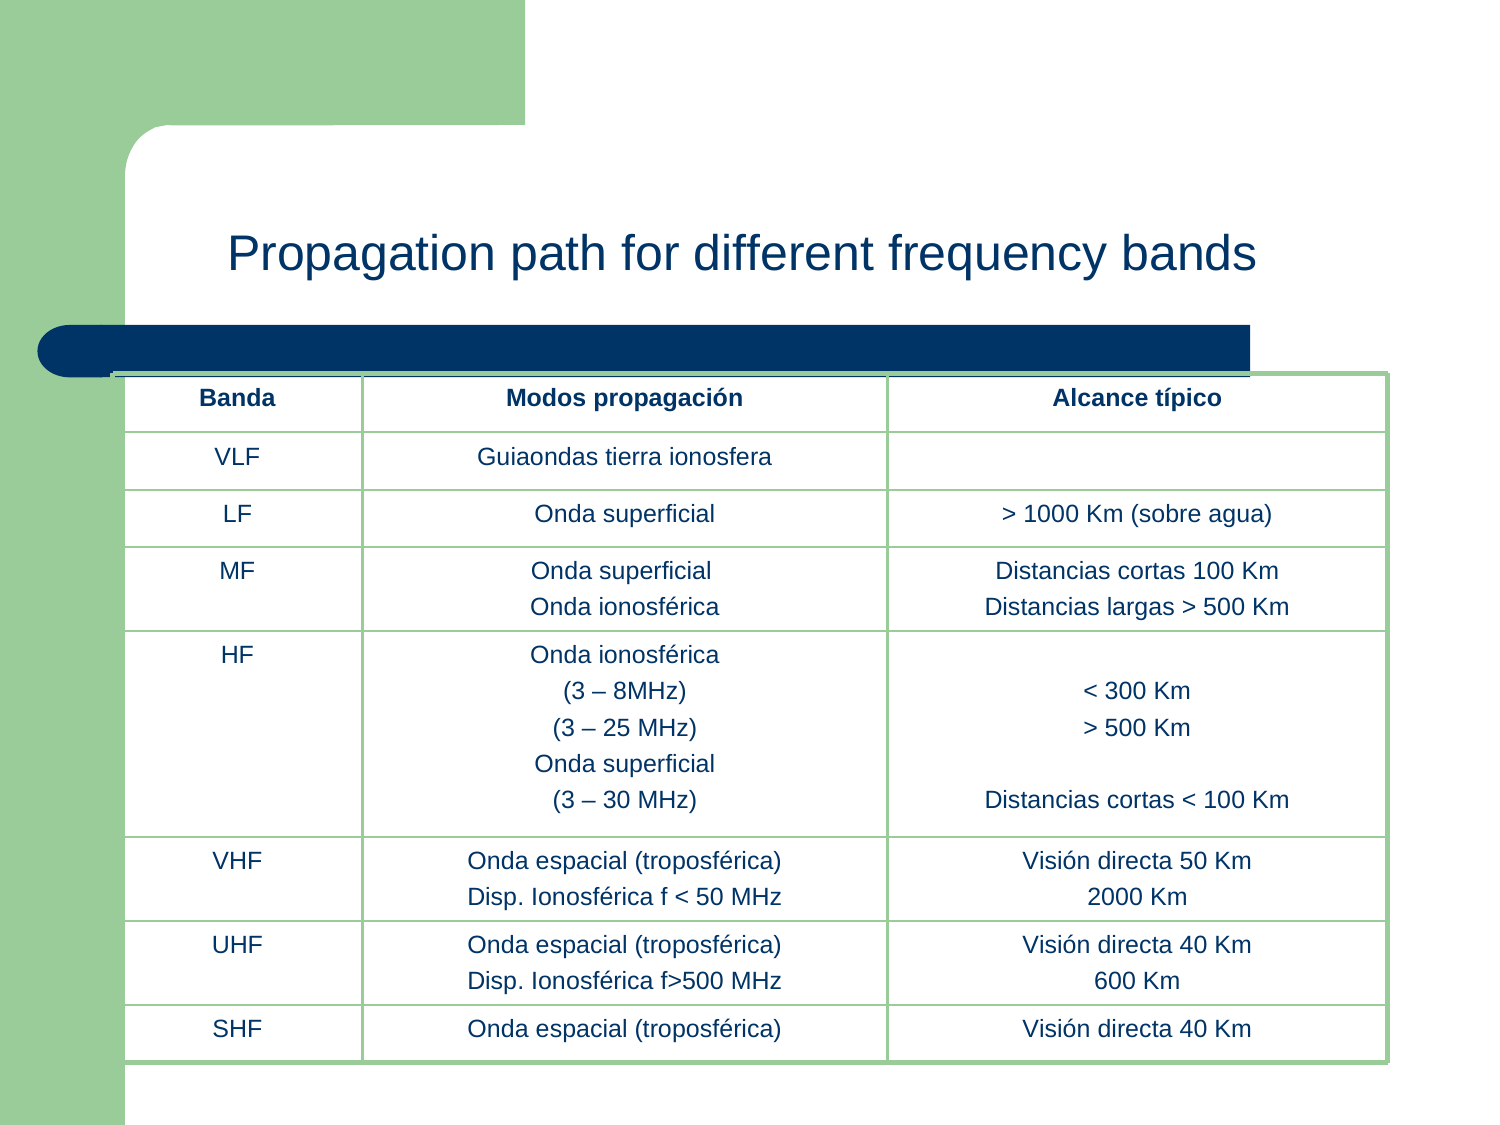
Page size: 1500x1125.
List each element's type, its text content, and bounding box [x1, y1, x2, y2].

text_box HF [115, 632, 361, 836]
text_box LF [115, 491, 361, 546]
text_box Visión directa 40 Km [889, 1006, 1385, 1060]
text_box Visión directa 40 Km 600 Km [889, 922, 1385, 1004]
text_box Visión directa 50 Km 2000 Km [889, 838, 1385, 920]
text_box SHF [115, 1006, 361, 1060]
text_box VLF [115, 433, 361, 489]
text_box Onda ionosférica (3 – 8MHz) (3 – 25 MHz) Onda superficial (3 – 30 MHz) [364, 632, 886, 836]
text_box MF [115, 548, 361, 630]
text_box > 1000 Km (sobre agua) [889, 491, 1385, 546]
text_box Onda superficial Onda ionosférica [364, 548, 886, 630]
text_box Onda superficial [364, 491, 886, 546]
text_box Guiaondas tierra ionosfera [364, 433, 886, 489]
text_box Propagation path for different frequency bands [212, 212, 1276, 288]
text_box Onda espacial (troposférica) [364, 1006, 886, 1060]
text_box Alcance típico [889, 376, 1385, 431]
text_box UHF [115, 922, 361, 1004]
text_box Onda espacial (troposférica) Disp. Ionosférica f>500 MHz [364, 922, 886, 1004]
text_box < 300 Km > 500 Km Distancias cortas < 100 Km [889, 632, 1385, 836]
text_box Distancias cortas 100 Km Distancias largas > 500 Km [889, 548, 1385, 630]
text_box Banda [115, 376, 361, 431]
text_box Modos propagación [364, 376, 886, 431]
text_box VHF [115, 838, 361, 920]
text_box Onda espacial (troposférica) Disp. Ionosférica f < 50 MHz [364, 838, 886, 920]
